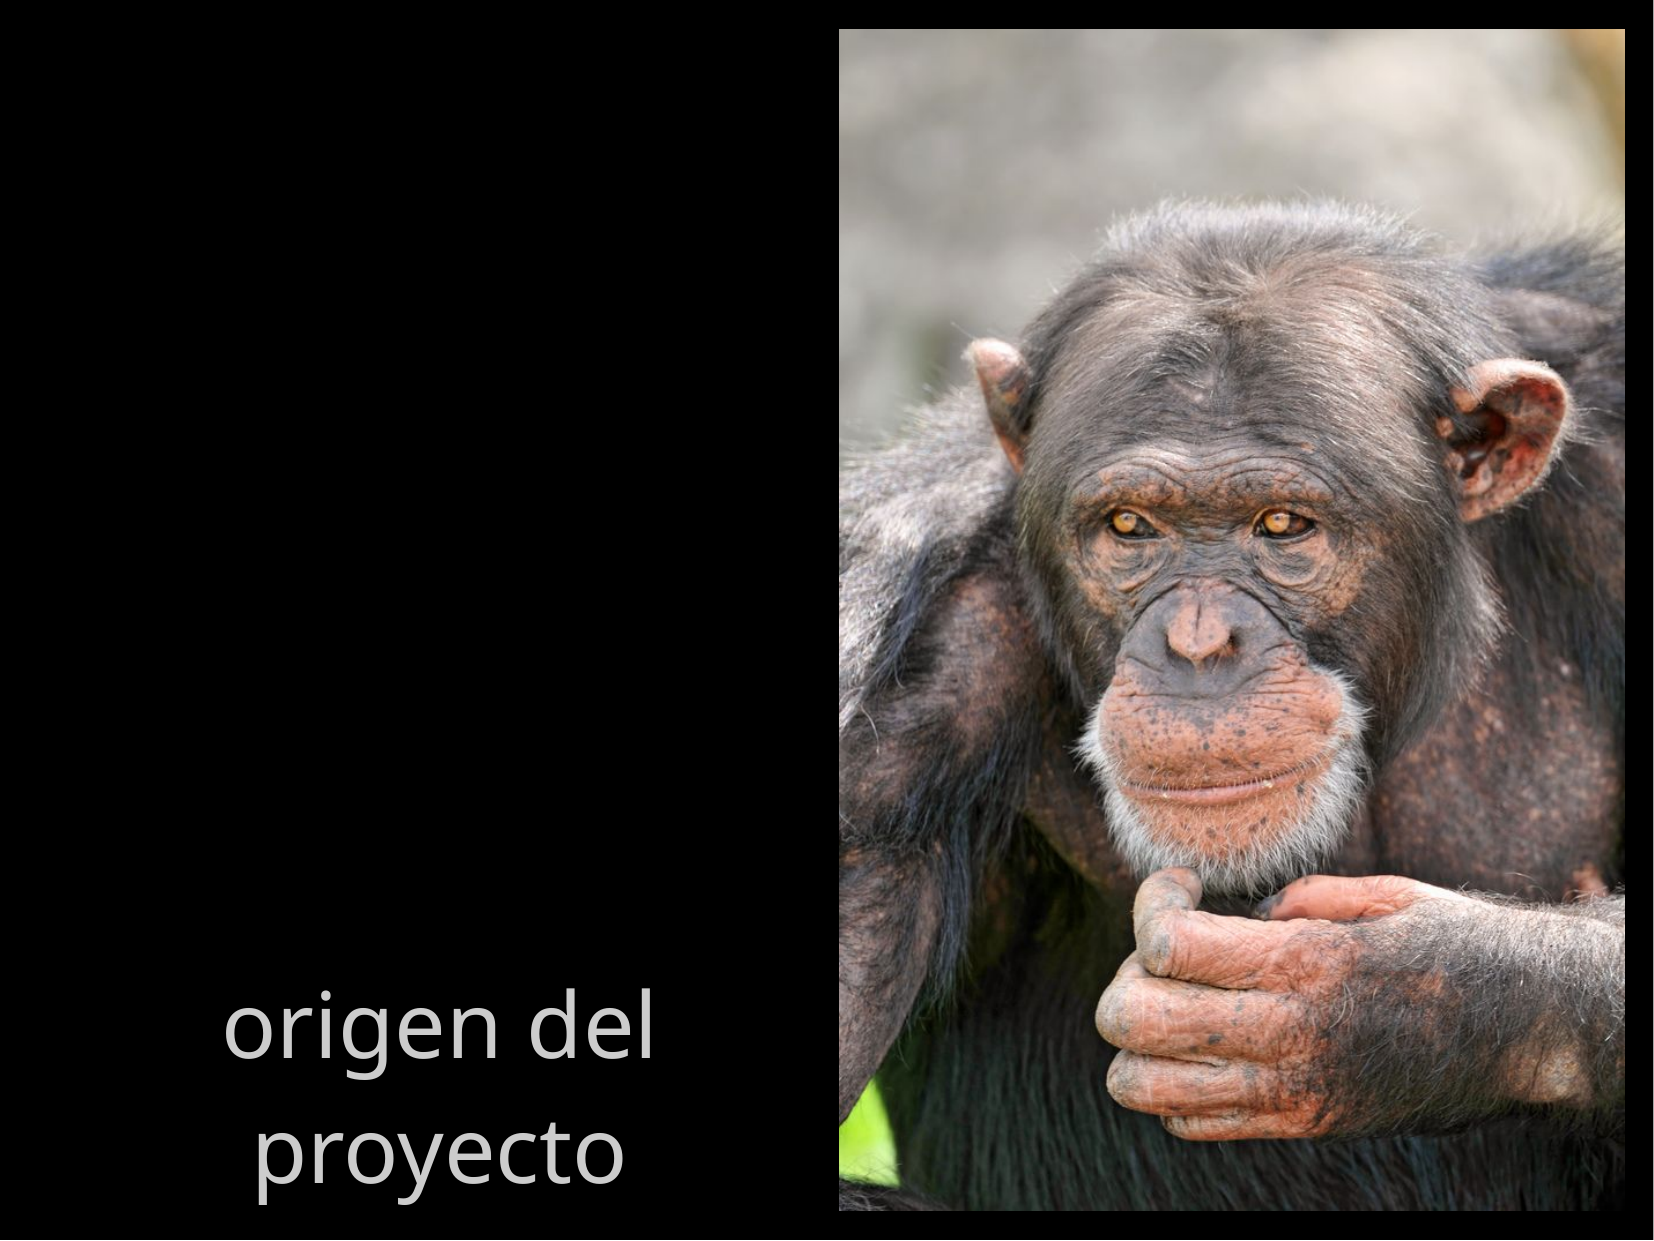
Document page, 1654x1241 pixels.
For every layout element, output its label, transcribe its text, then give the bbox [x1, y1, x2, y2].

picture [839, 29, 1625, 1211]
title origen del proyecto [53, 974, 827, 1198]
